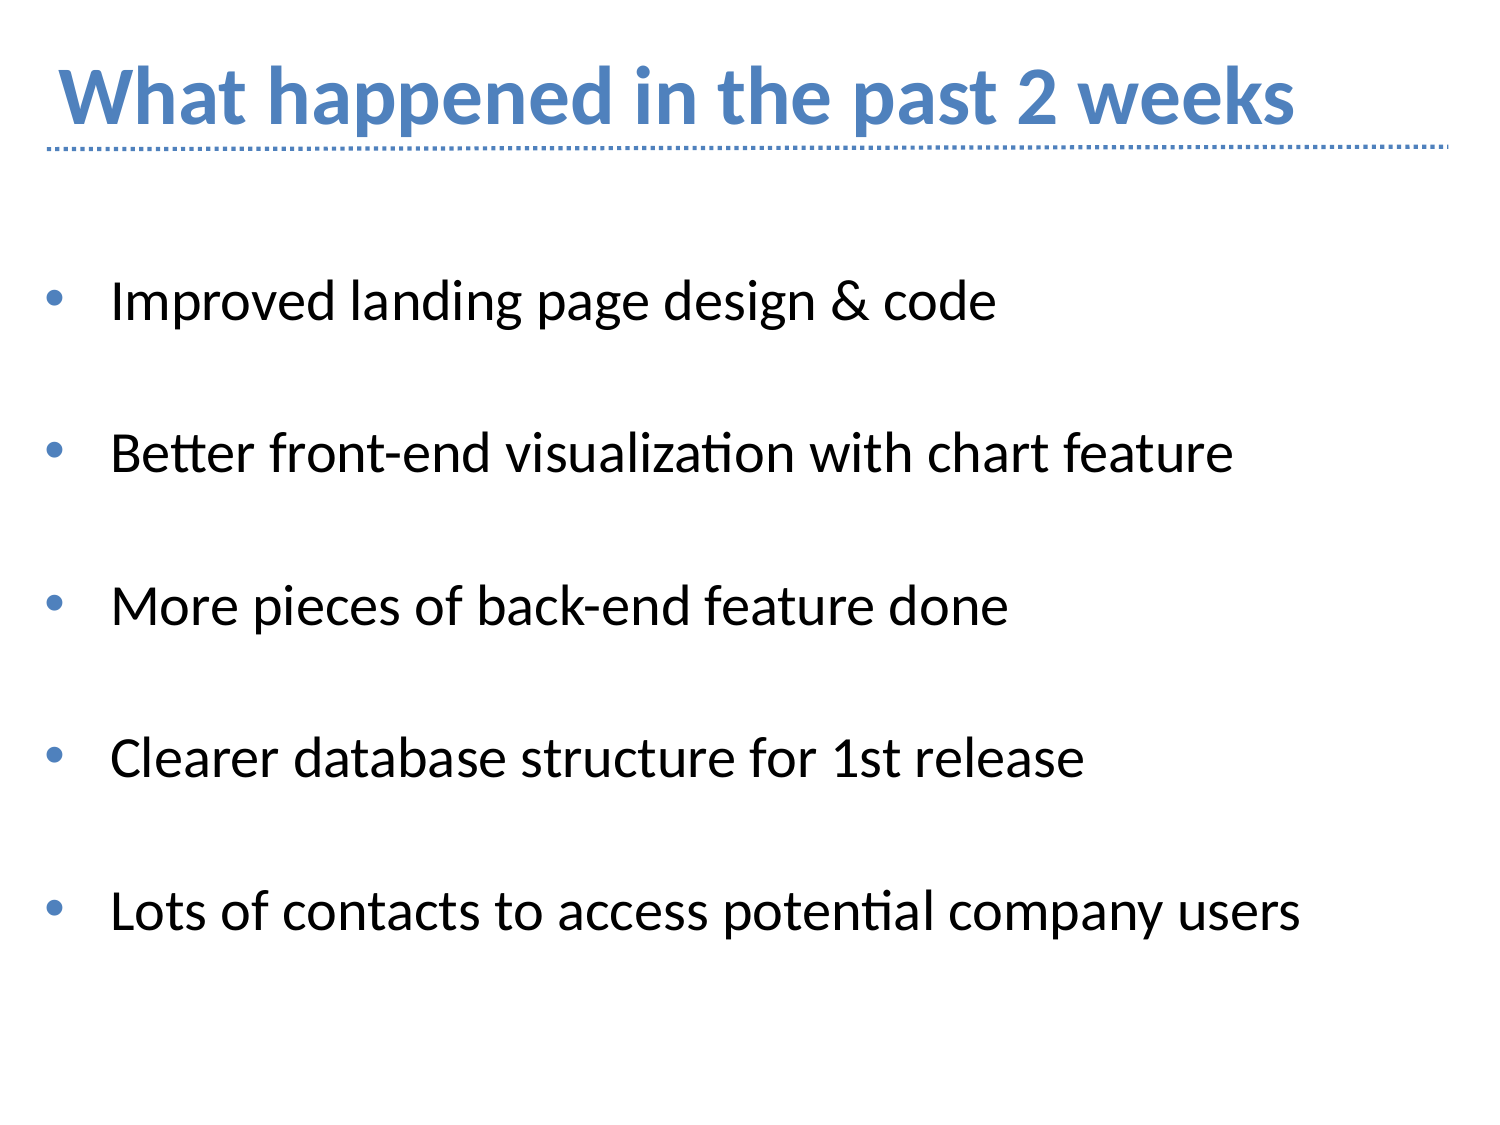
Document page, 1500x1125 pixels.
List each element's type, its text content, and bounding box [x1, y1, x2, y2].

text_box Improved landing page design & code Better front-end visualization with chart feature More pieces of back-end feature done Clearer database structure for 1st release Lots of contacts to access potential company users [29, 184, 1500, 1080]
text_box What happened in the past 2 weeks [58, 41, 1442, 136]
